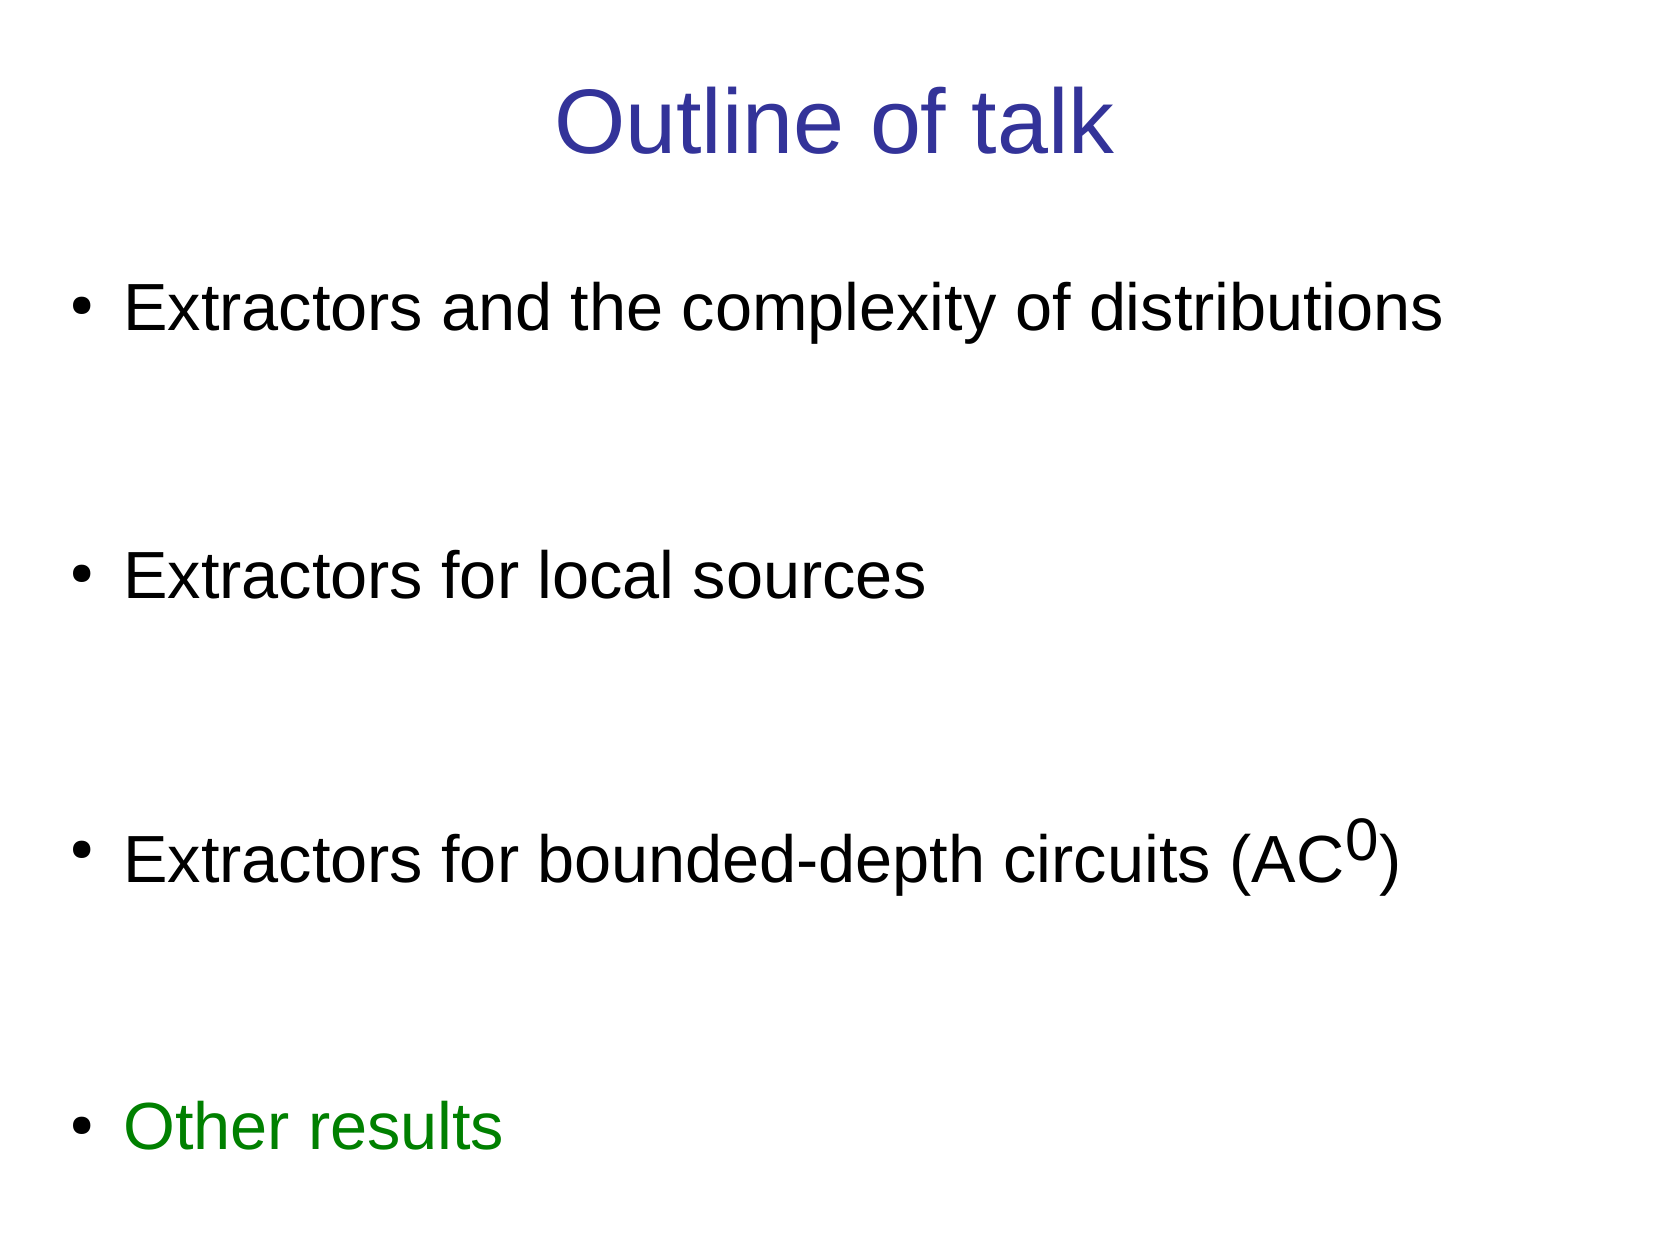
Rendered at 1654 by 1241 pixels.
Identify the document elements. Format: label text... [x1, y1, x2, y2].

title Outline of talk [131, 18, 1538, 226]
list Extractors and the complexity of distributions Extractors for local sources Extractors for bounded-depth circuits (AC0) Other results [37, 262, 1613, 1201]
